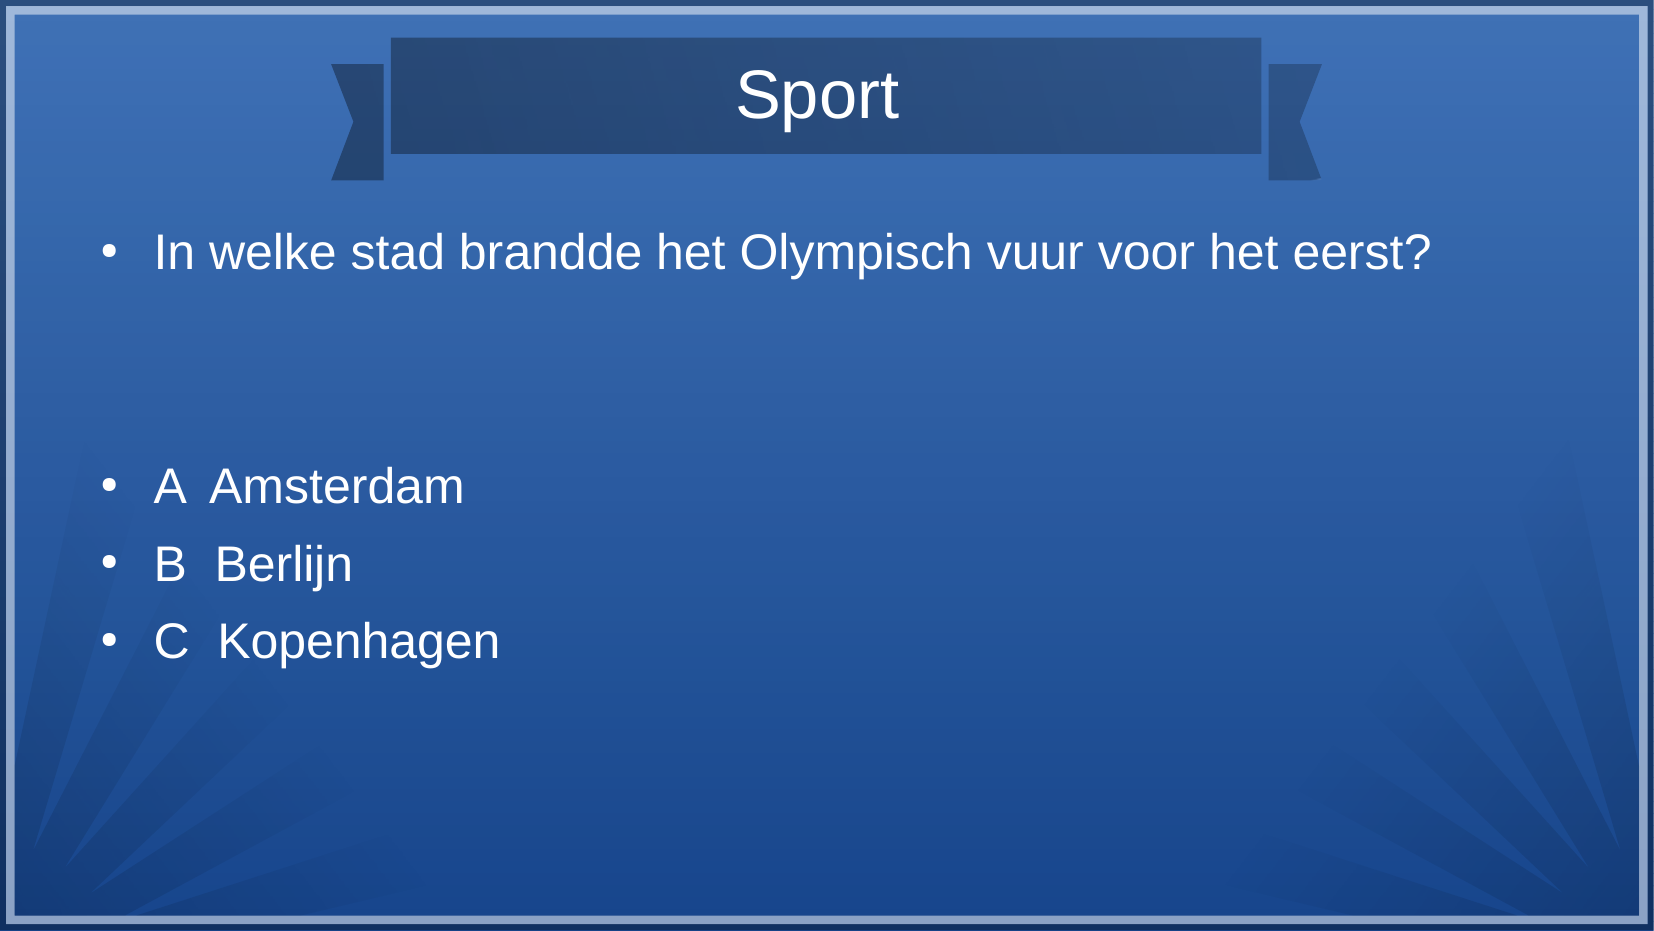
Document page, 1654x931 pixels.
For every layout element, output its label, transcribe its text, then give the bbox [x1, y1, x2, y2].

title Sport [389, 35, 1264, 154]
list In welke stad brandde het Olympisch vuur voor het eerst? A Amsterdam B Berlijn C Kopenhagen [82, 224, 1571, 848]
